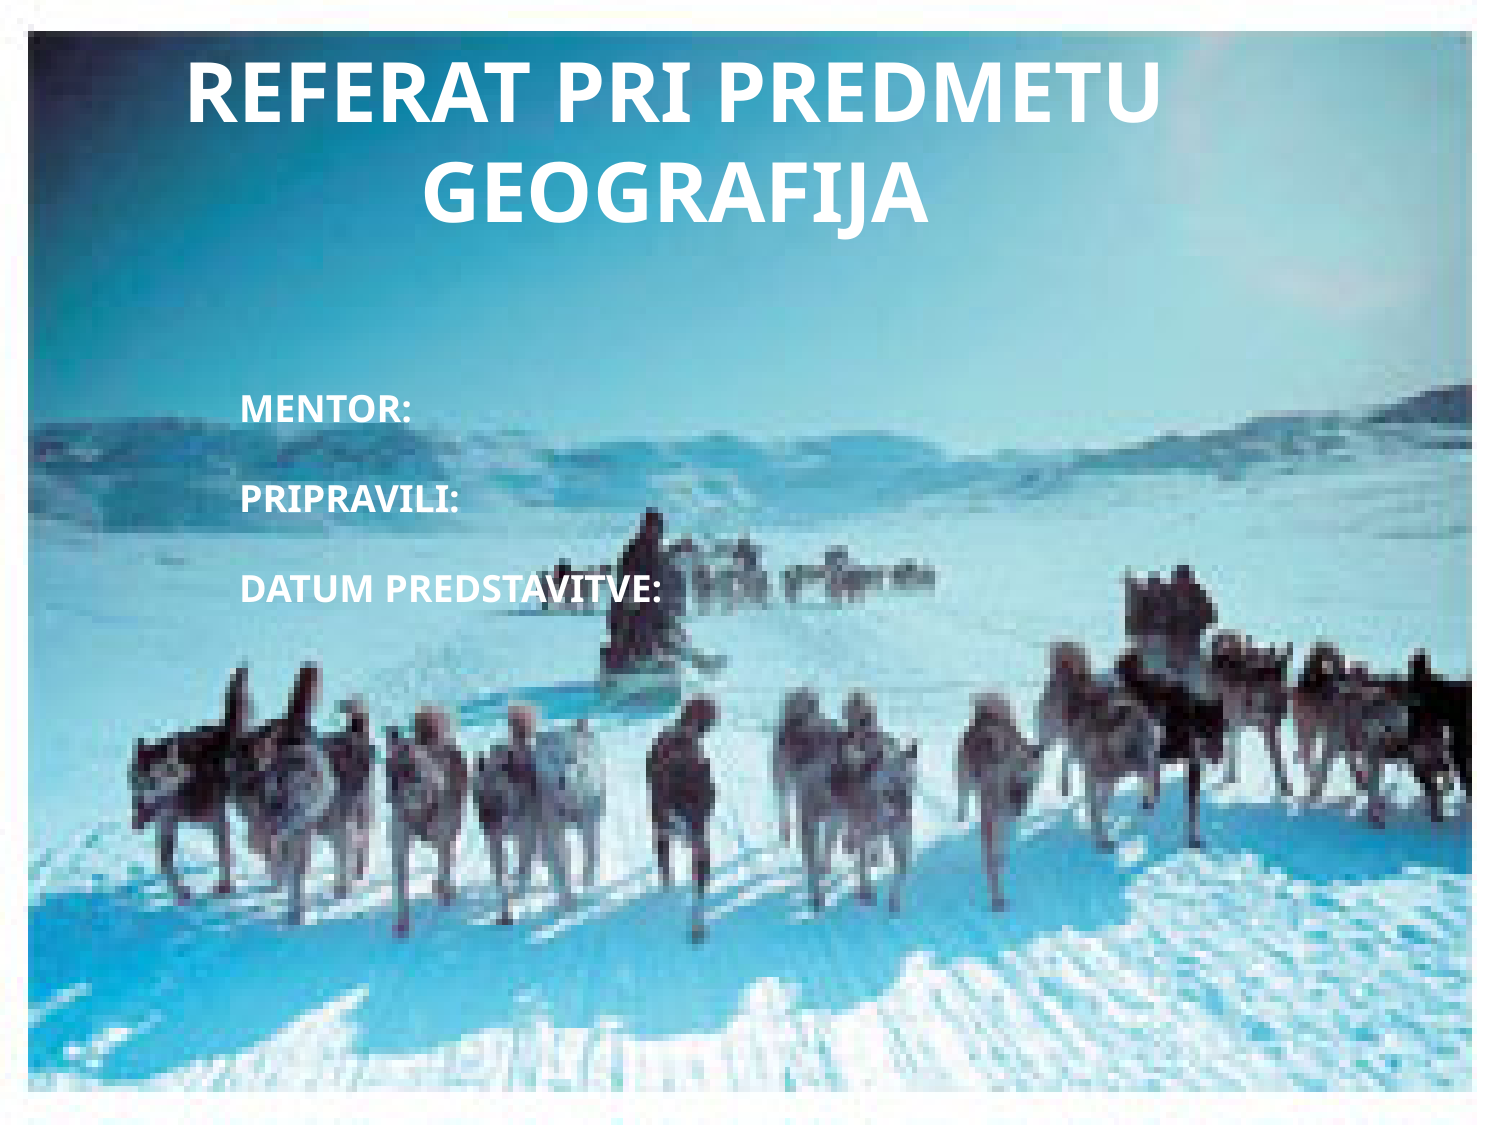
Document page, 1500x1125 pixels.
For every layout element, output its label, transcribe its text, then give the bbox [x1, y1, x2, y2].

title REFERAT PRI PREDMETU GEOGRAFIJA [0, 45, 1350, 233]
text_box MENTOR: PRIPRAVILI: DATUM PREDSTAVITVE: [224, 377, 678, 618]
picture [0, 0, 1500, 1125]
